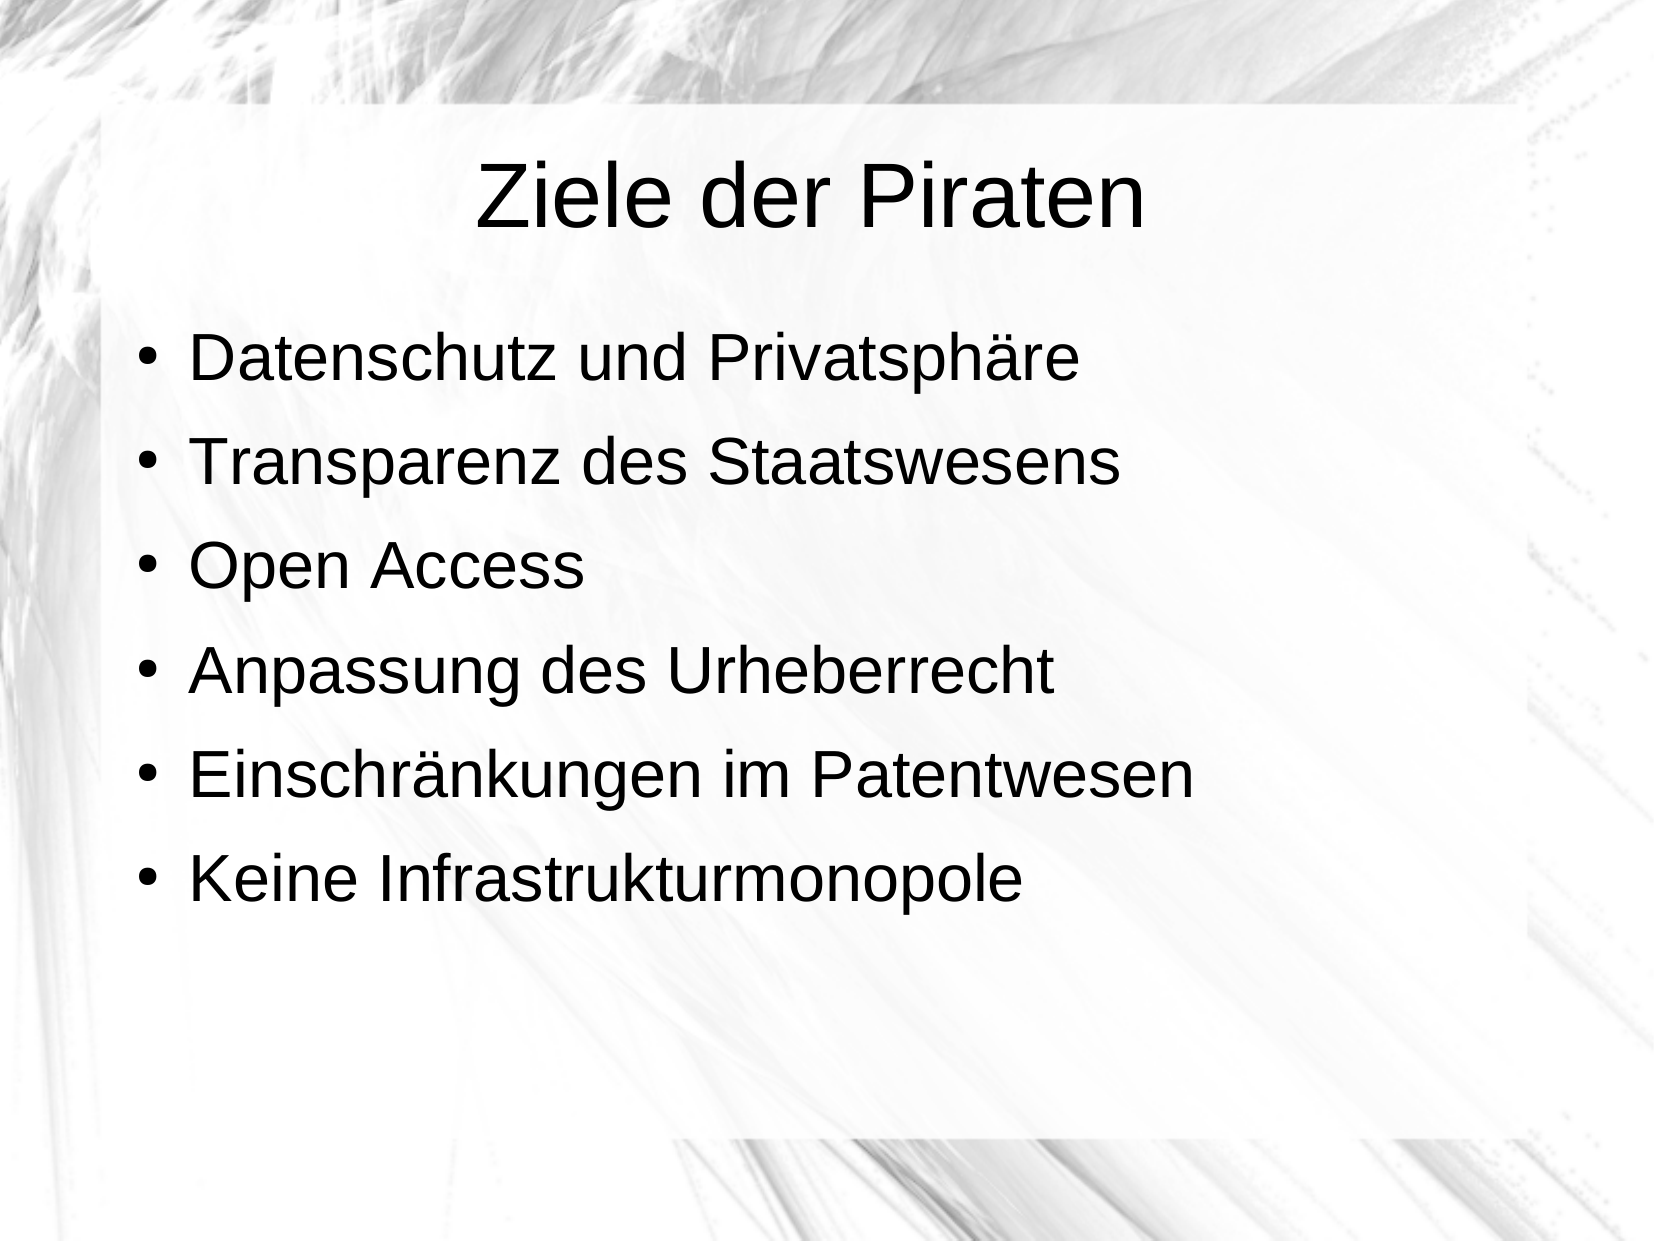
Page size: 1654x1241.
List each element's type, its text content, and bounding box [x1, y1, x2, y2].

list Datenschutz und Privatsphäre Transparenz des Staatswesens Open Access Anpassung des Urheberrecht Einschränkungen im Patentwesen Keine Infrastrukturmonopole [118, 319, 1571, 1124]
title Ziele der Piraten [118, 119, 1506, 273]
picture [0, 0, 1654, 1241]
